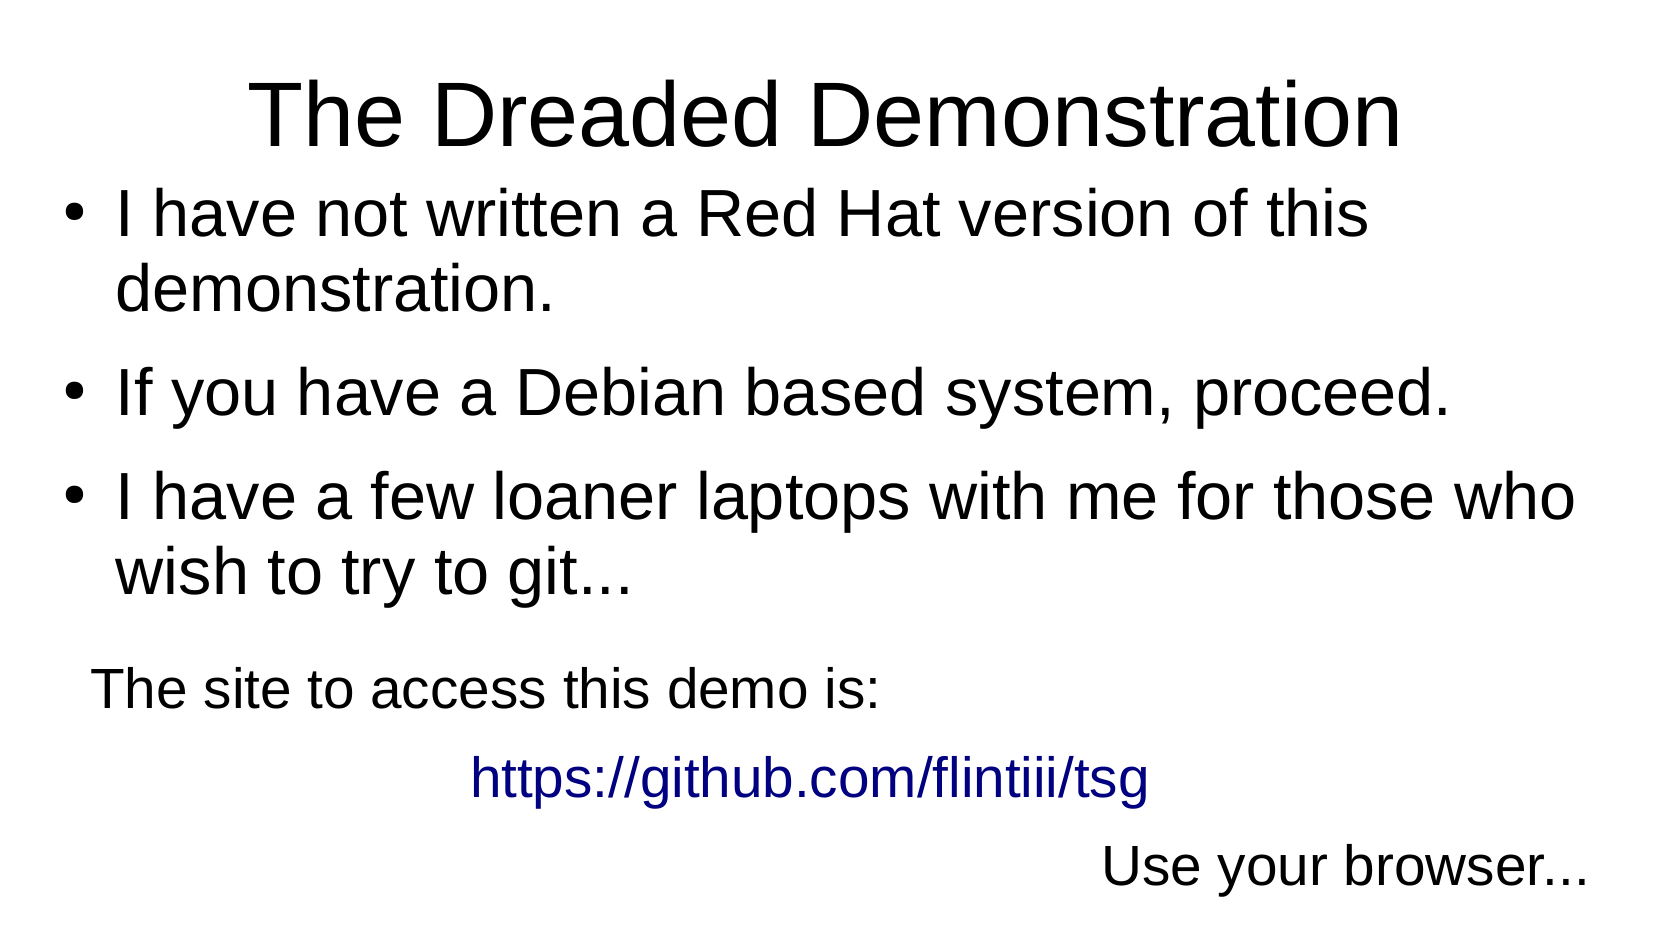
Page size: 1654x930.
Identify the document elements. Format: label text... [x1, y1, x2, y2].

list I have not written a Red Hat version of this demonstration. If you have a Debian based system, proceed. I have a few loaner laptops with me for those who wish to try to git... [45, 176, 1591, 634]
title The Dreaded Demonstration [82, 37, 1571, 176]
list The site to access this demo is: https://github.com/flintiii/tsg Use your browser... [30, 657, 1591, 901]
